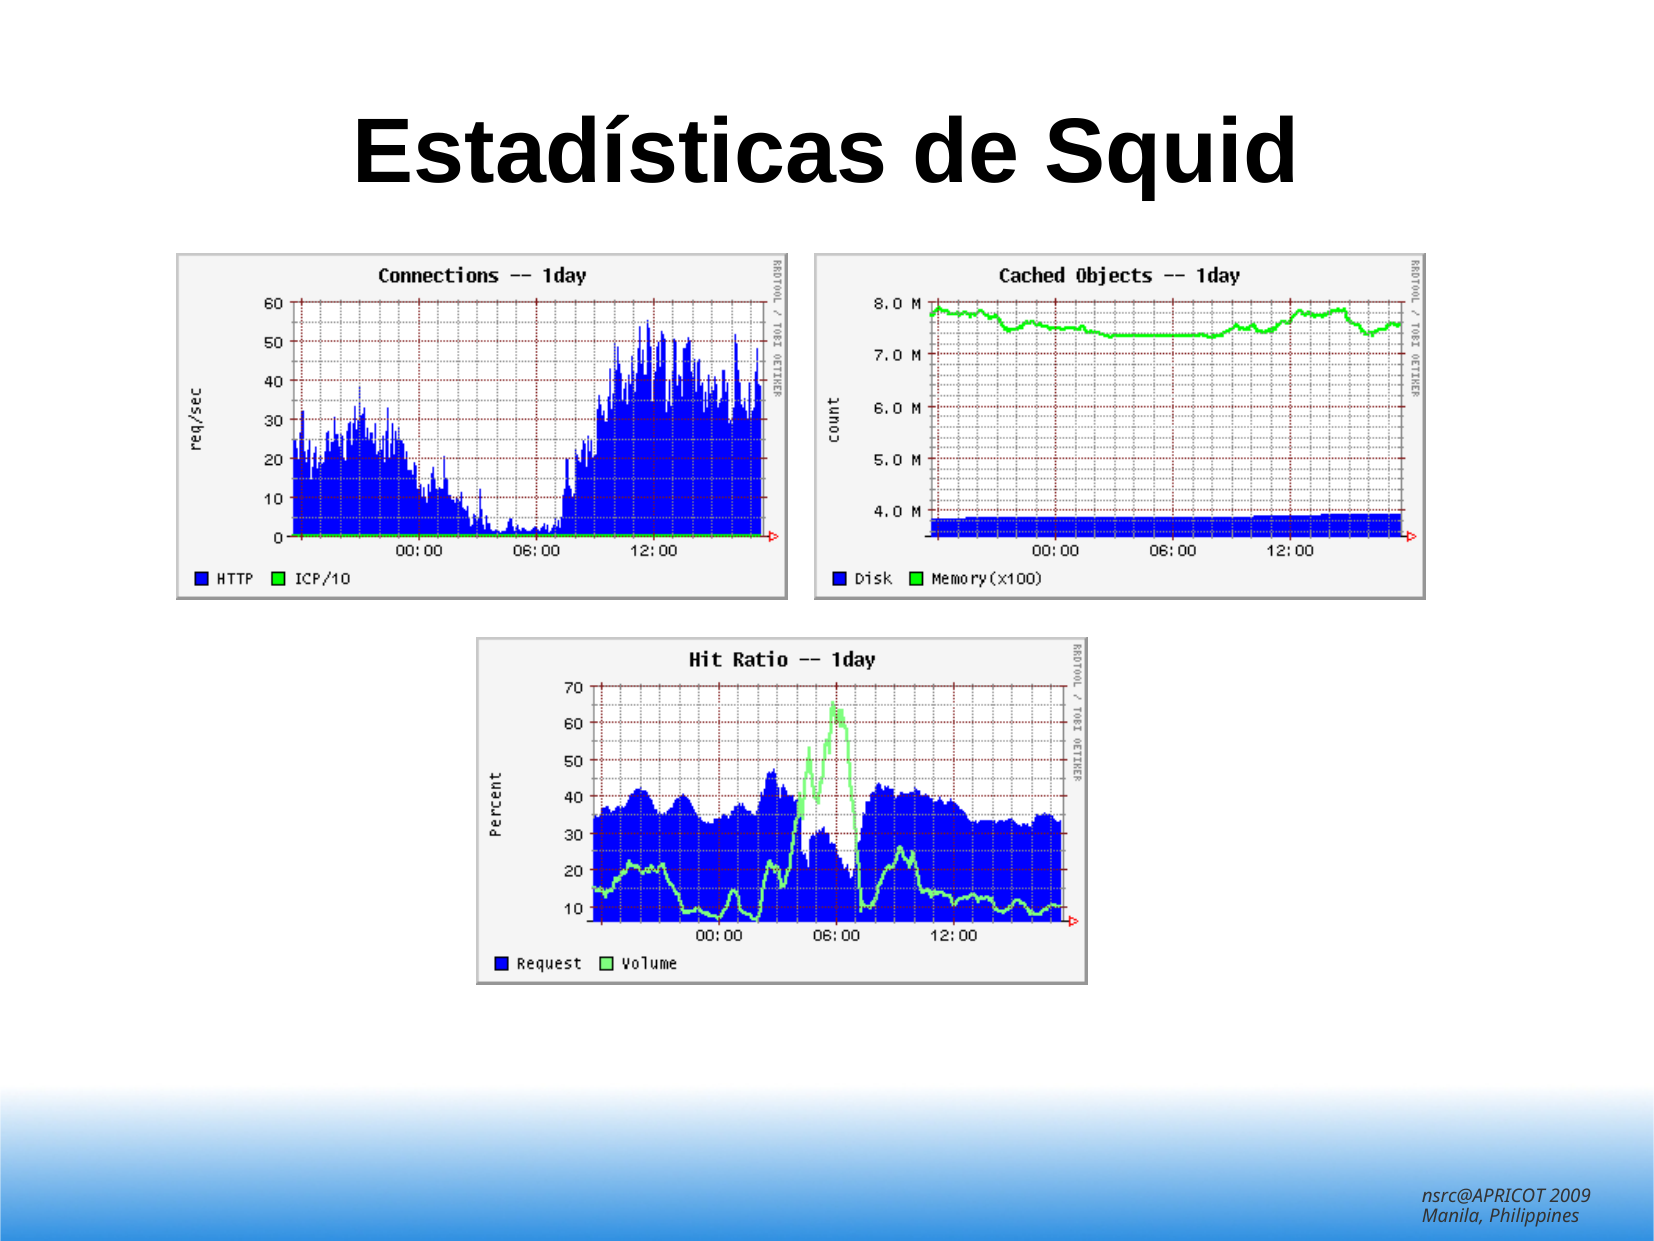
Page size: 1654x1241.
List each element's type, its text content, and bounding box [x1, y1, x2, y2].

picture [476, 637, 1088, 985]
picture [0, 1083, 1654, 1241]
picture [176, 253, 788, 601]
picture [814, 253, 1426, 601]
title Estadísticas de Squid [82, 56, 1571, 249]
